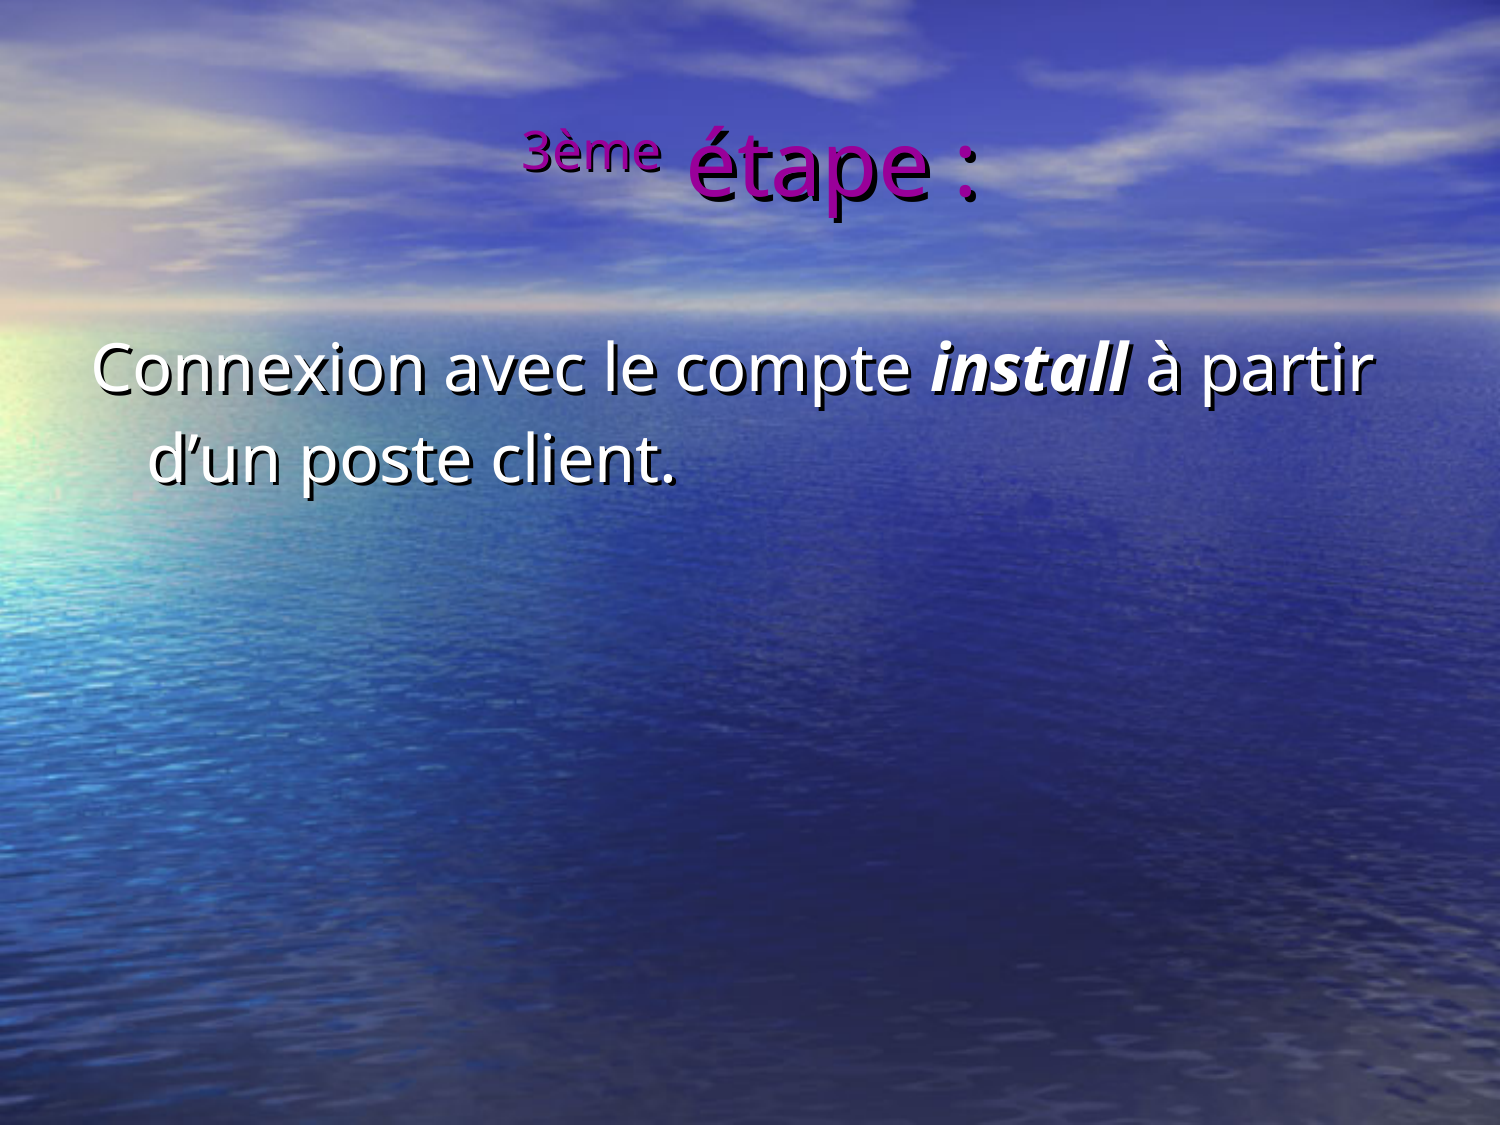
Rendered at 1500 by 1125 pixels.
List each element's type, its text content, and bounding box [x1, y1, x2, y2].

list Connexion avec le compte install à partir d’un poste client. [75, 312, 1426, 988]
title 3ème étape : [75, 47, 1426, 276]
picture [0, 0, 1500, 1125]
